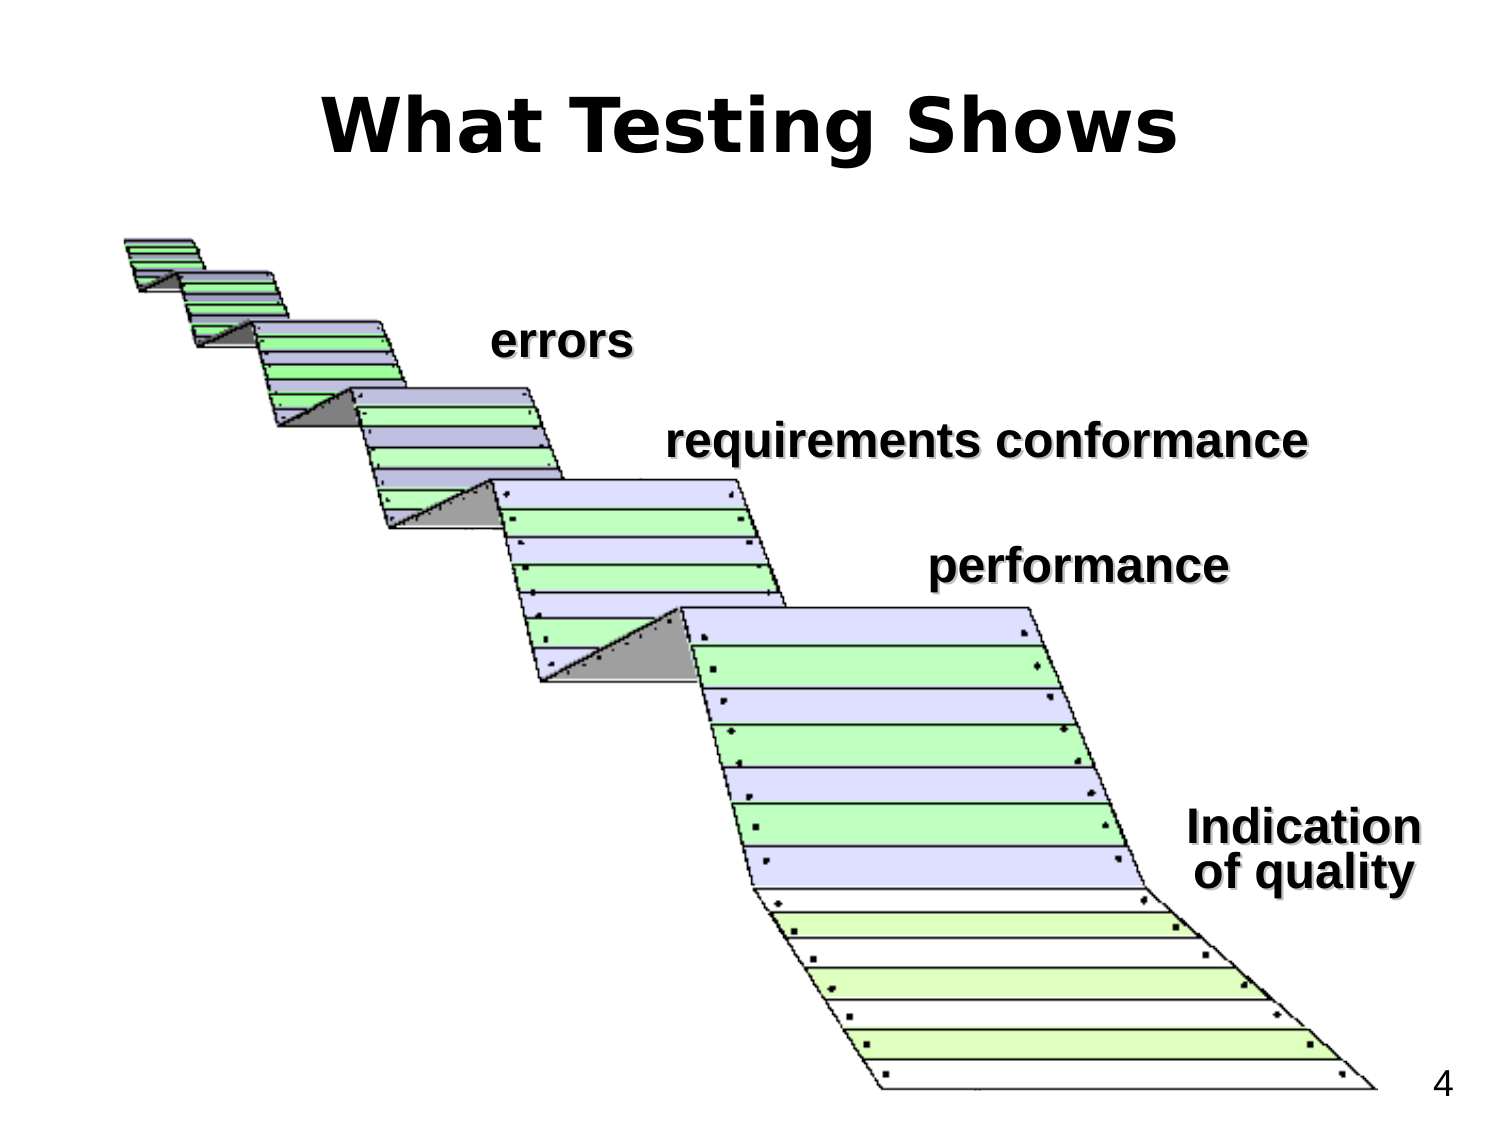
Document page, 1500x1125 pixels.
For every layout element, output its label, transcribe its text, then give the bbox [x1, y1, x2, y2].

title What Testing Shows [75, 56, 1425, 189]
text_box Indication of quality [1171, 799, 1438, 905]
picture [122, 236, 1378, 1093]
text_box performance [912, 524, 1246, 600]
text_box errors [474, 299, 650, 375]
text_box requirements conformance [649, 399, 1325, 475]
